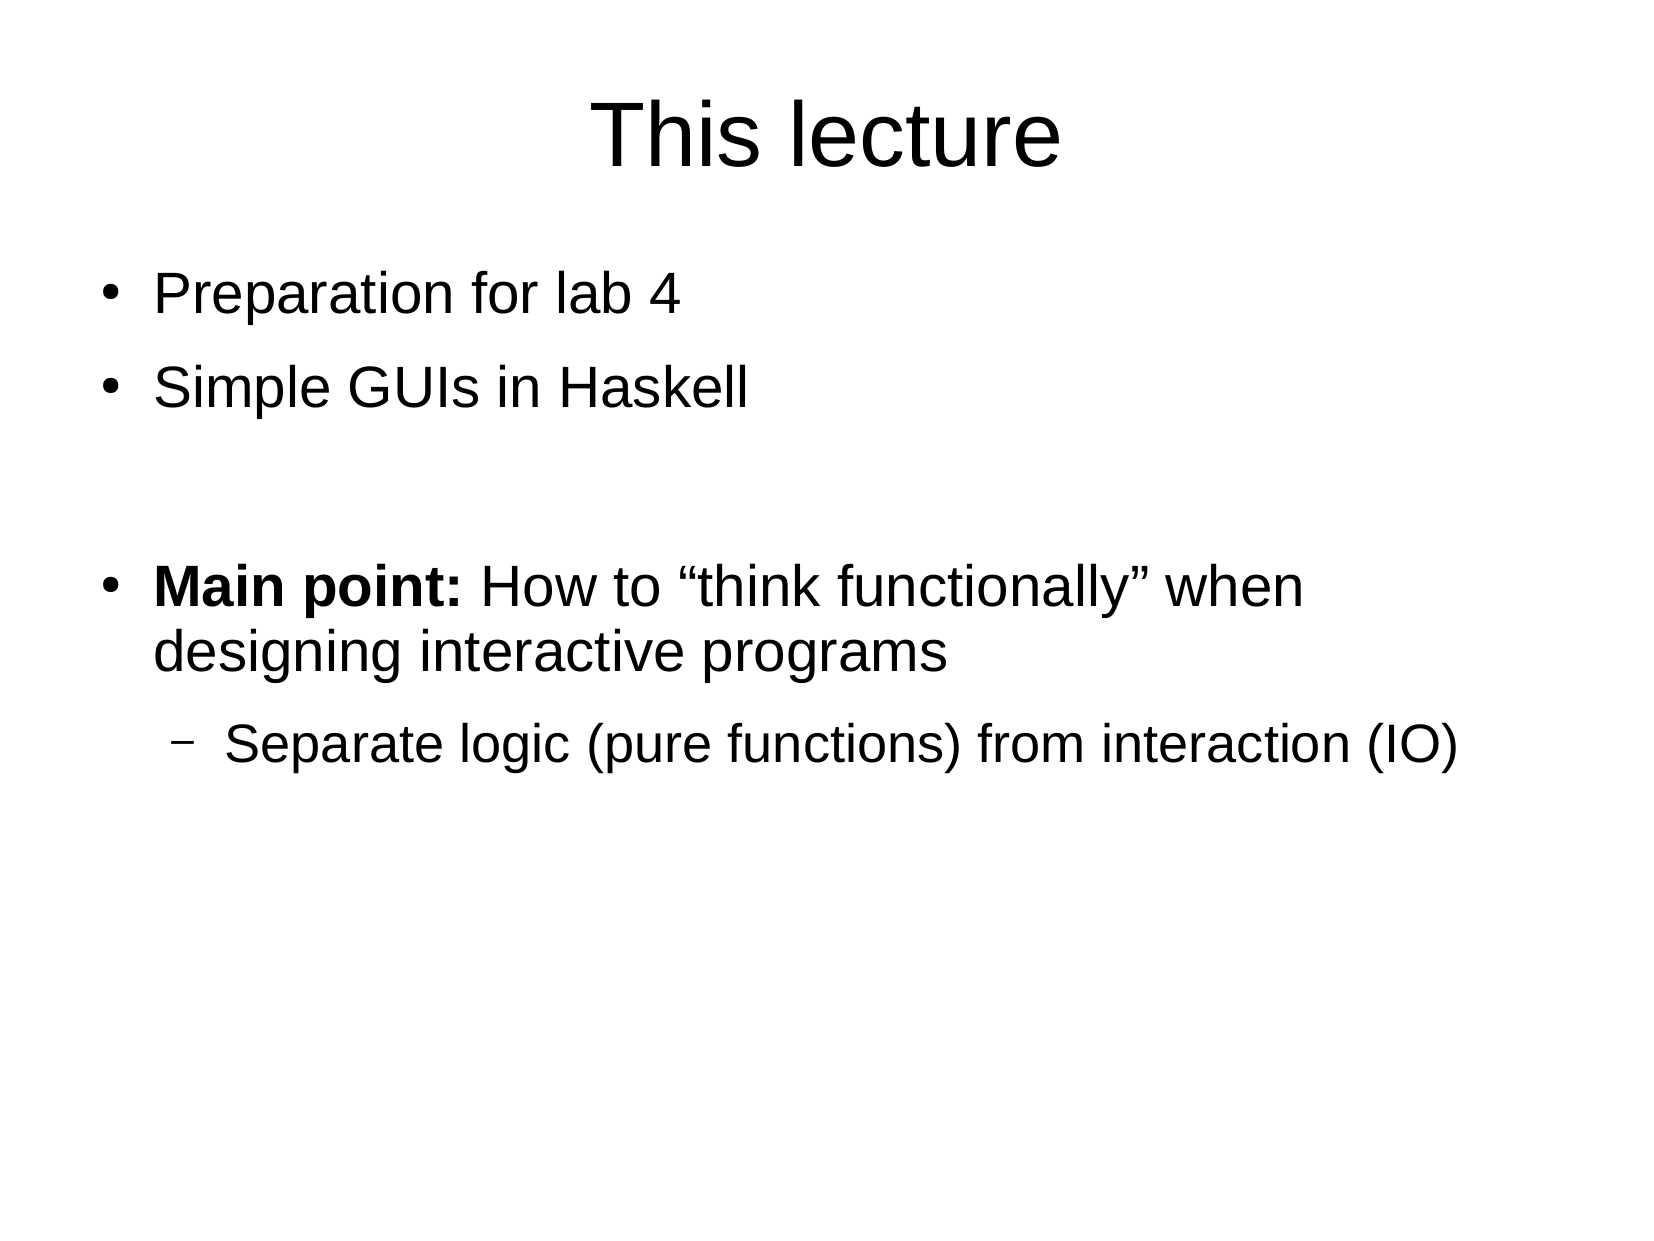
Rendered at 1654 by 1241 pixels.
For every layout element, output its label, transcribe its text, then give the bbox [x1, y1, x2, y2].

title This lecture [82, 31, 1571, 239]
list Preparation for lab 4 Simple GUIs in Haskell Main point: How to “think functionally” when designing interactive programs Separate logic (pure functions) from interaction (IO) [82, 260, 1571, 1130]
